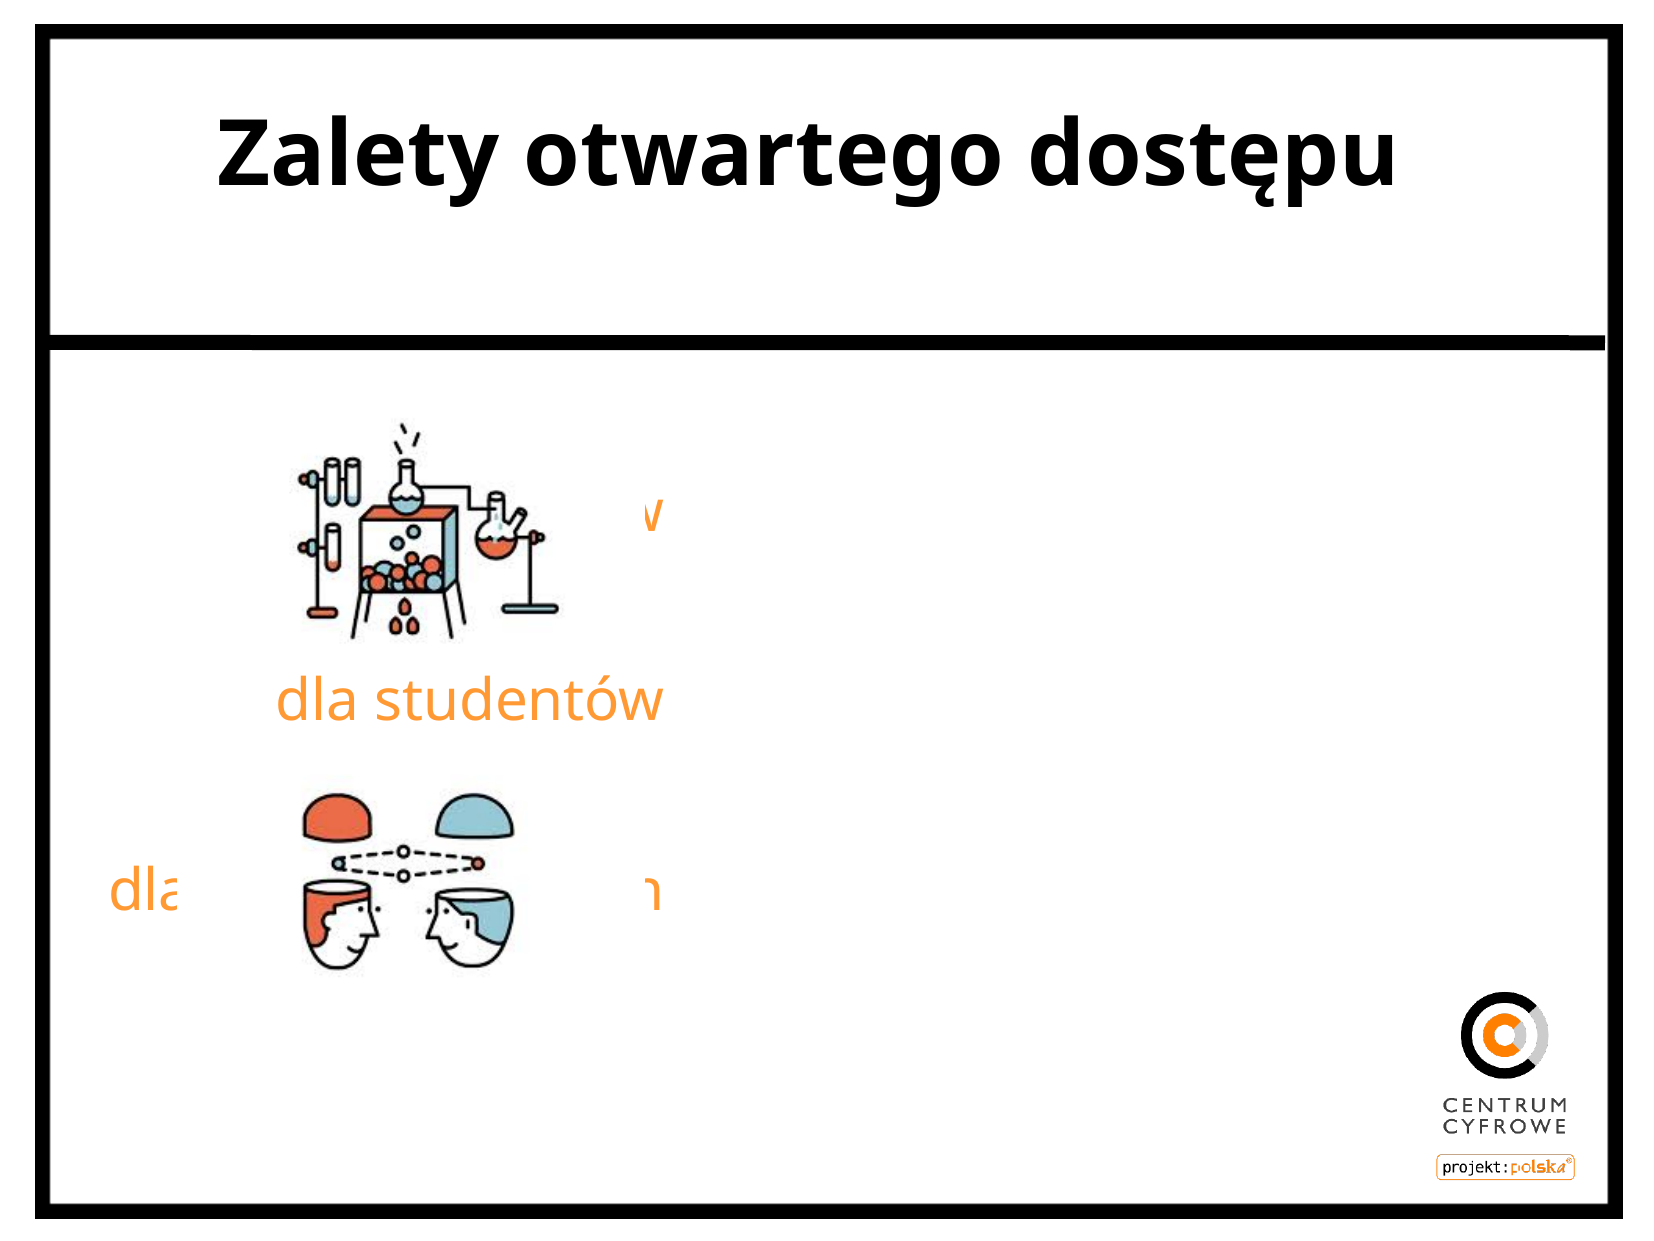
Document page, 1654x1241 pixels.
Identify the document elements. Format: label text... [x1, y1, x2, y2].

text_box Zalety otwartego dostępu [73, 90, 1546, 301]
picture [35, 24, 1623, 1219]
text_box dla naukowców dla studentów dla uczelni wyższych [78, 366, 1429, 1109]
